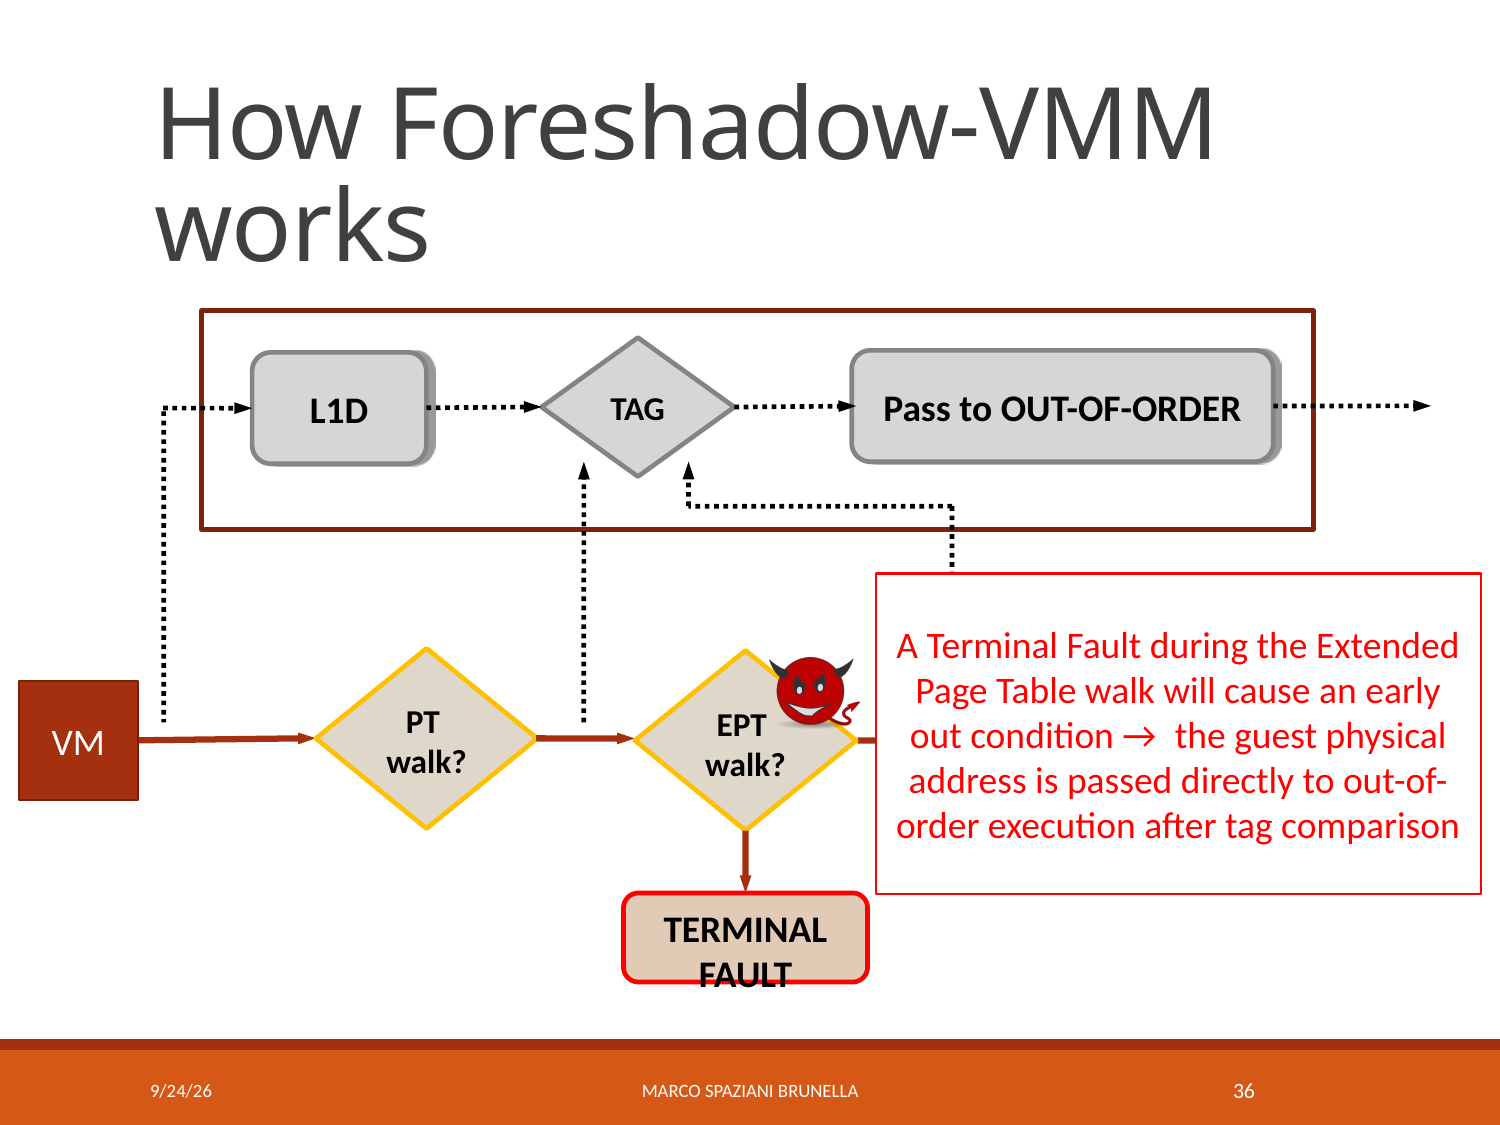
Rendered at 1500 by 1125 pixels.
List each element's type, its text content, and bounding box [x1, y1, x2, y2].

text_box TERMINAL FAULT [623, 893, 868, 983]
text_box How Foreshadow-VMM works [139, 51, 1399, 290]
text_box Pass to OUT-OF-ORDER [851, 350, 1274, 462]
text_box L1D [252, 352, 427, 464]
text_box PT walk? [315, 648, 536, 829]
text_box EPT walk? [634, 650, 857, 830]
text_box X [868, 691, 876, 786]
text_box 11/23/2019 [135, 1059, 440, 1120]
text_box TAG [542, 337, 734, 477]
text_box VM [19, 681, 138, 800]
text_box A Terminal Fault during the Extended Page Table walk will cause an early out condition → the guest physical address is passed directly to out-of-order execution after tag comparison [876, 574, 1481, 894]
text_box Marco Spaziani Brunella [453, 1059, 1047, 1120]
text_box [1218, 1059, 1380, 1120]
picture [769, 657, 860, 729]
